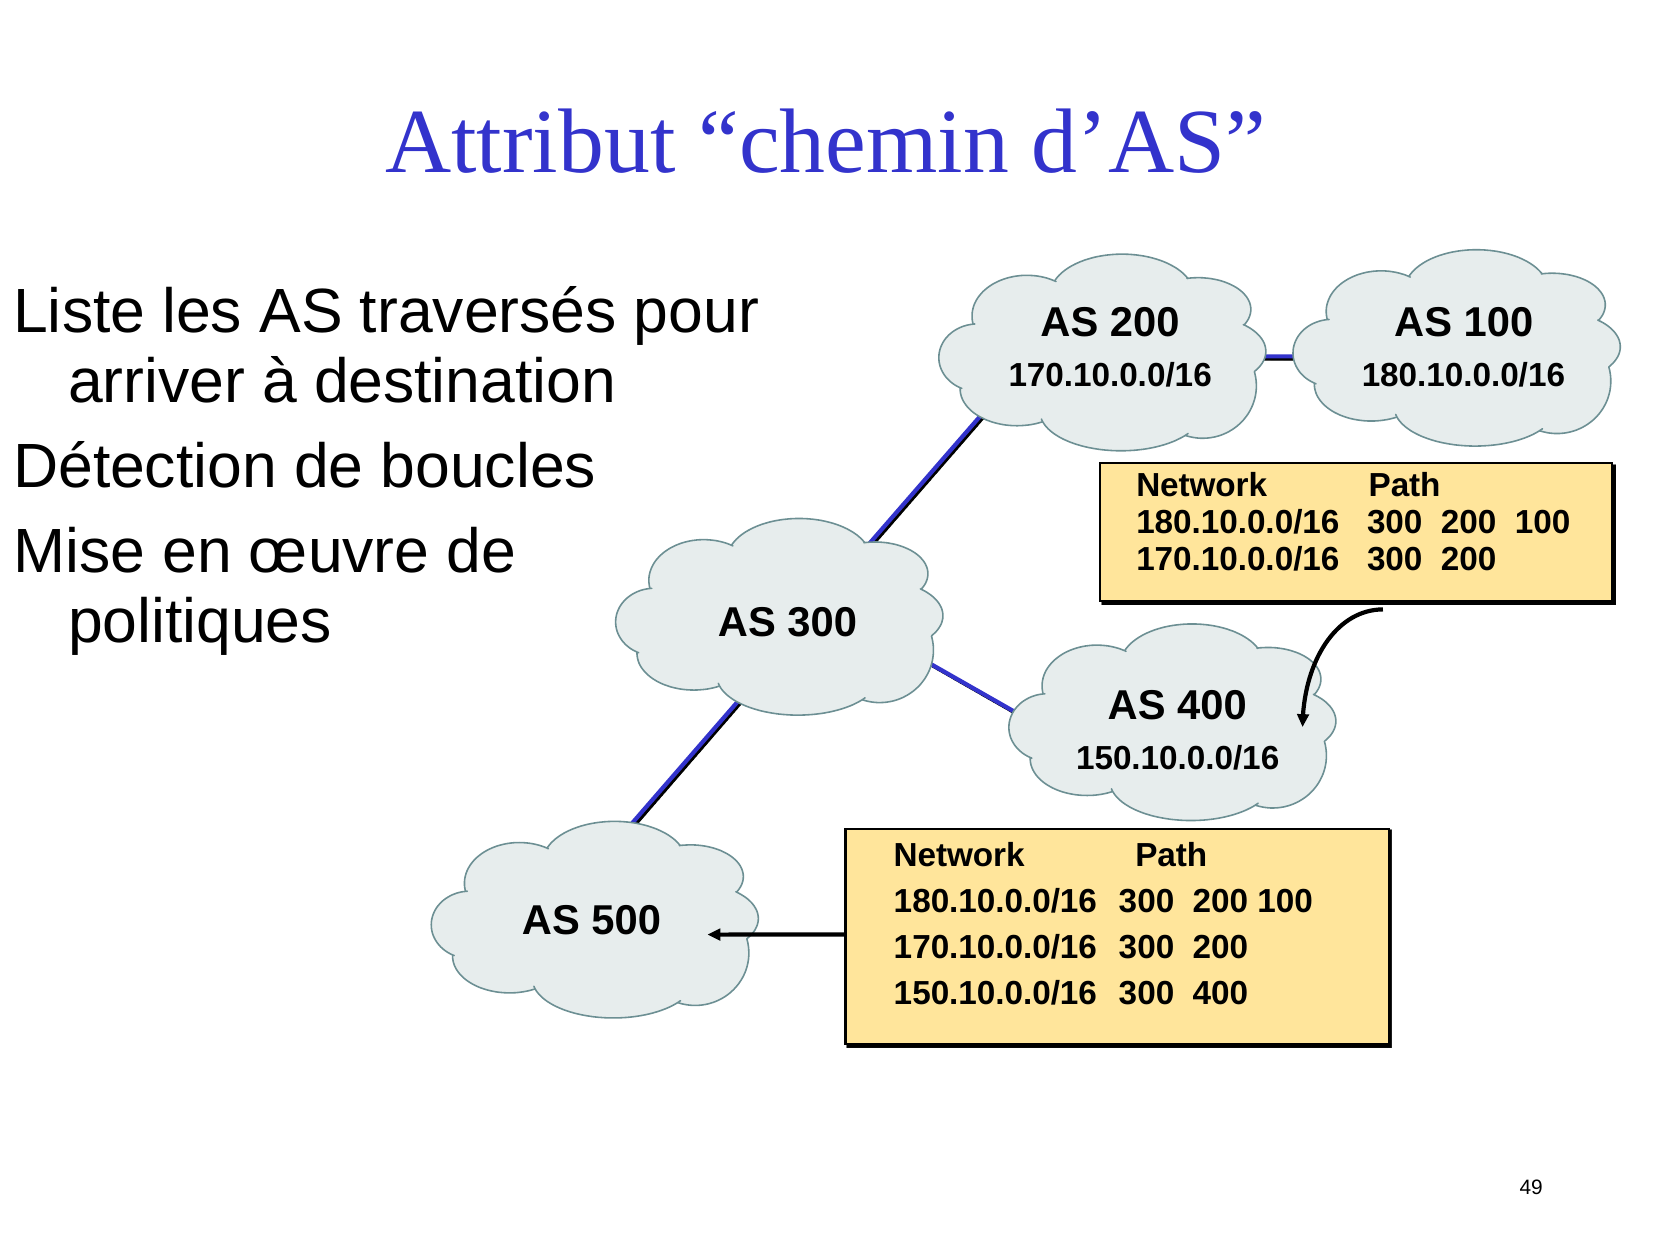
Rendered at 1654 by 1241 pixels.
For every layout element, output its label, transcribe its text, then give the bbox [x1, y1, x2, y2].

text_box 180.10.0.0/16 [1332, 356, 1596, 394]
text_box AS 300 [686, 599, 889, 646]
text_box Network Path 180.10.0.0/16 300 200 100 170.10.0.0/16 300 200 [1124, 460, 1584, 585]
text_box [845, 828, 1389, 1045]
picture [937, 252, 1268, 453]
text_box AS 100 [1348, 299, 1579, 347]
text_box AS 400 [1060, 682, 1295, 730]
text_box 170.10.0.0/16 [978, 356, 1242, 394]
text_box AS 500 [487, 896, 696, 944]
picture [1007, 622, 1338, 823]
text_box AS 200 [982, 299, 1238, 347]
picture [1291, 248, 1622, 448]
text_box Liste les AS traversés pour arriver à destination Détection de boucles Mise en œuvre de politiques [0, 270, 863, 664]
picture [614, 516, 945, 717]
text_box [1100, 463, 1613, 602]
text_box Network Path 180.10.0.0/16 300 200 100 170.10.0.0/16 300 200 150.10.0.0/16 300 400 [893, 839, 1314, 1012]
picture [429, 819, 760, 1020]
title Attribut “chemin d’AS” [123, 41, 1530, 248]
text_box 150.10.0.0/16 [1046, 739, 1310, 777]
